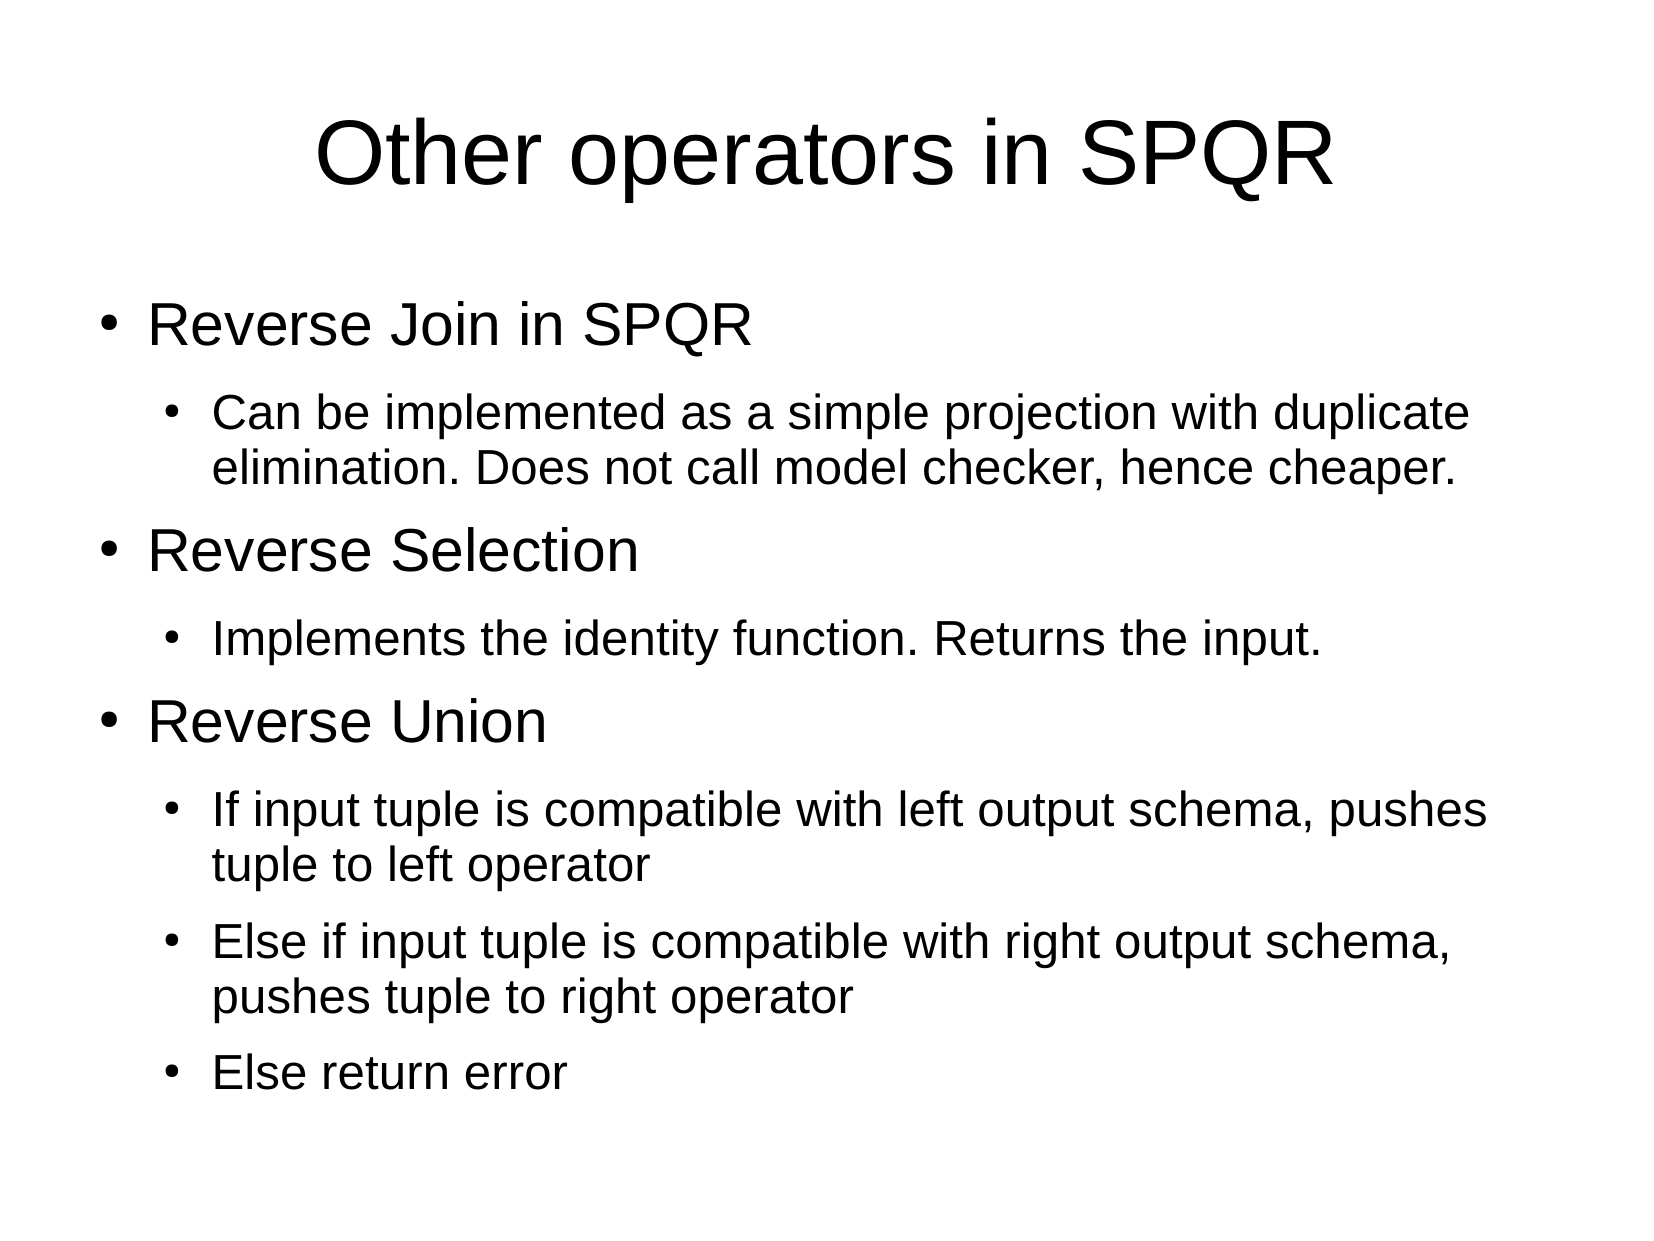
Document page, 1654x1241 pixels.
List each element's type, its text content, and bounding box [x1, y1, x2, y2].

title Other operators in SPQR [82, 49, 1571, 257]
list Reverse Join in SPQR Can be implemented as a simple projection with duplicate elimination. Does not call model checker, hence cheaper. Reverse Selection Implements the identity function. Returns the input. Reverse Union If input tuple is compatible with left output schema, pushes tuple to left operator Else if input tuple is compatible with right output schema, pushes tuple to right operator Else return error [82, 290, 1571, 1109]
